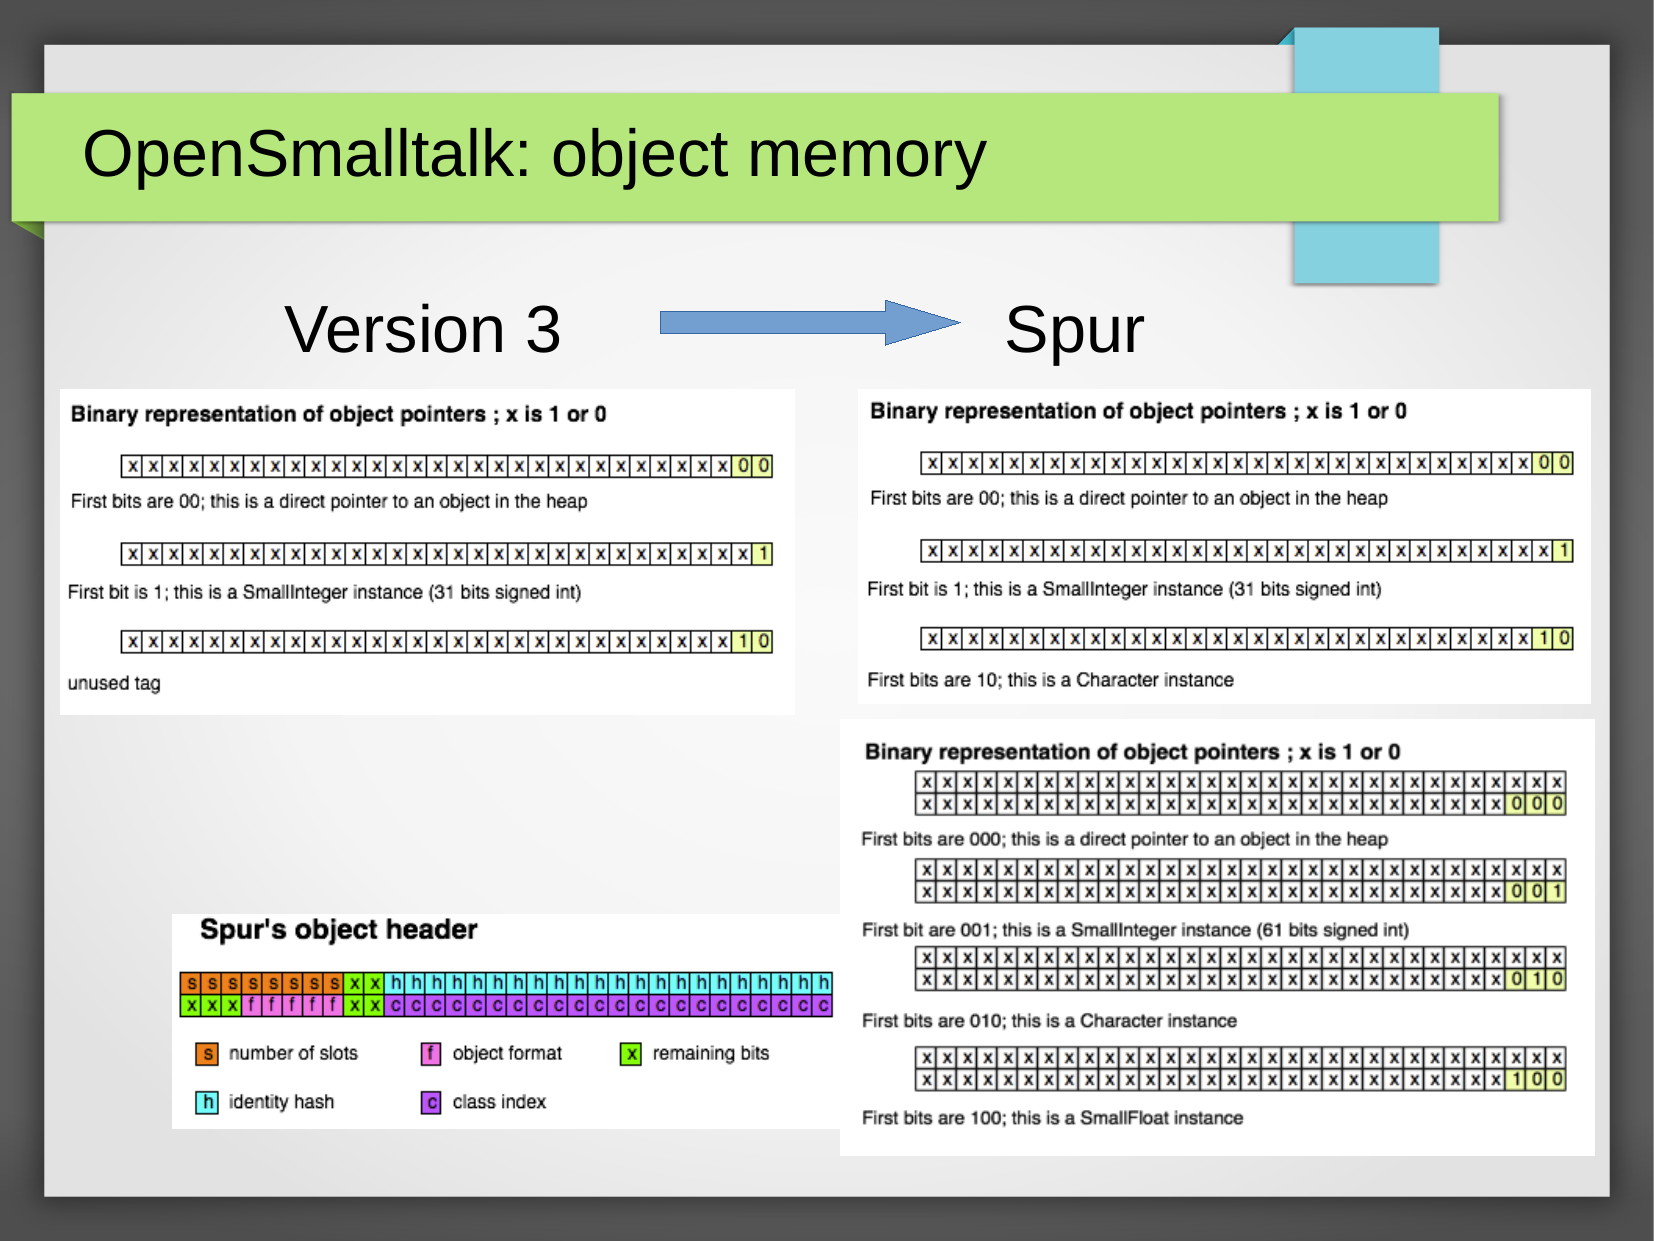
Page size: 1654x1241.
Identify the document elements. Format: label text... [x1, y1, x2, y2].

text_box Version 3 [270, 285, 661, 375]
text_box Spur [990, 285, 1201, 375]
picture [0, 0, 1654, 1241]
title OpenSmalltalk: object memory [82, 94, 1264, 213]
text_box [660, 300, 961, 346]
